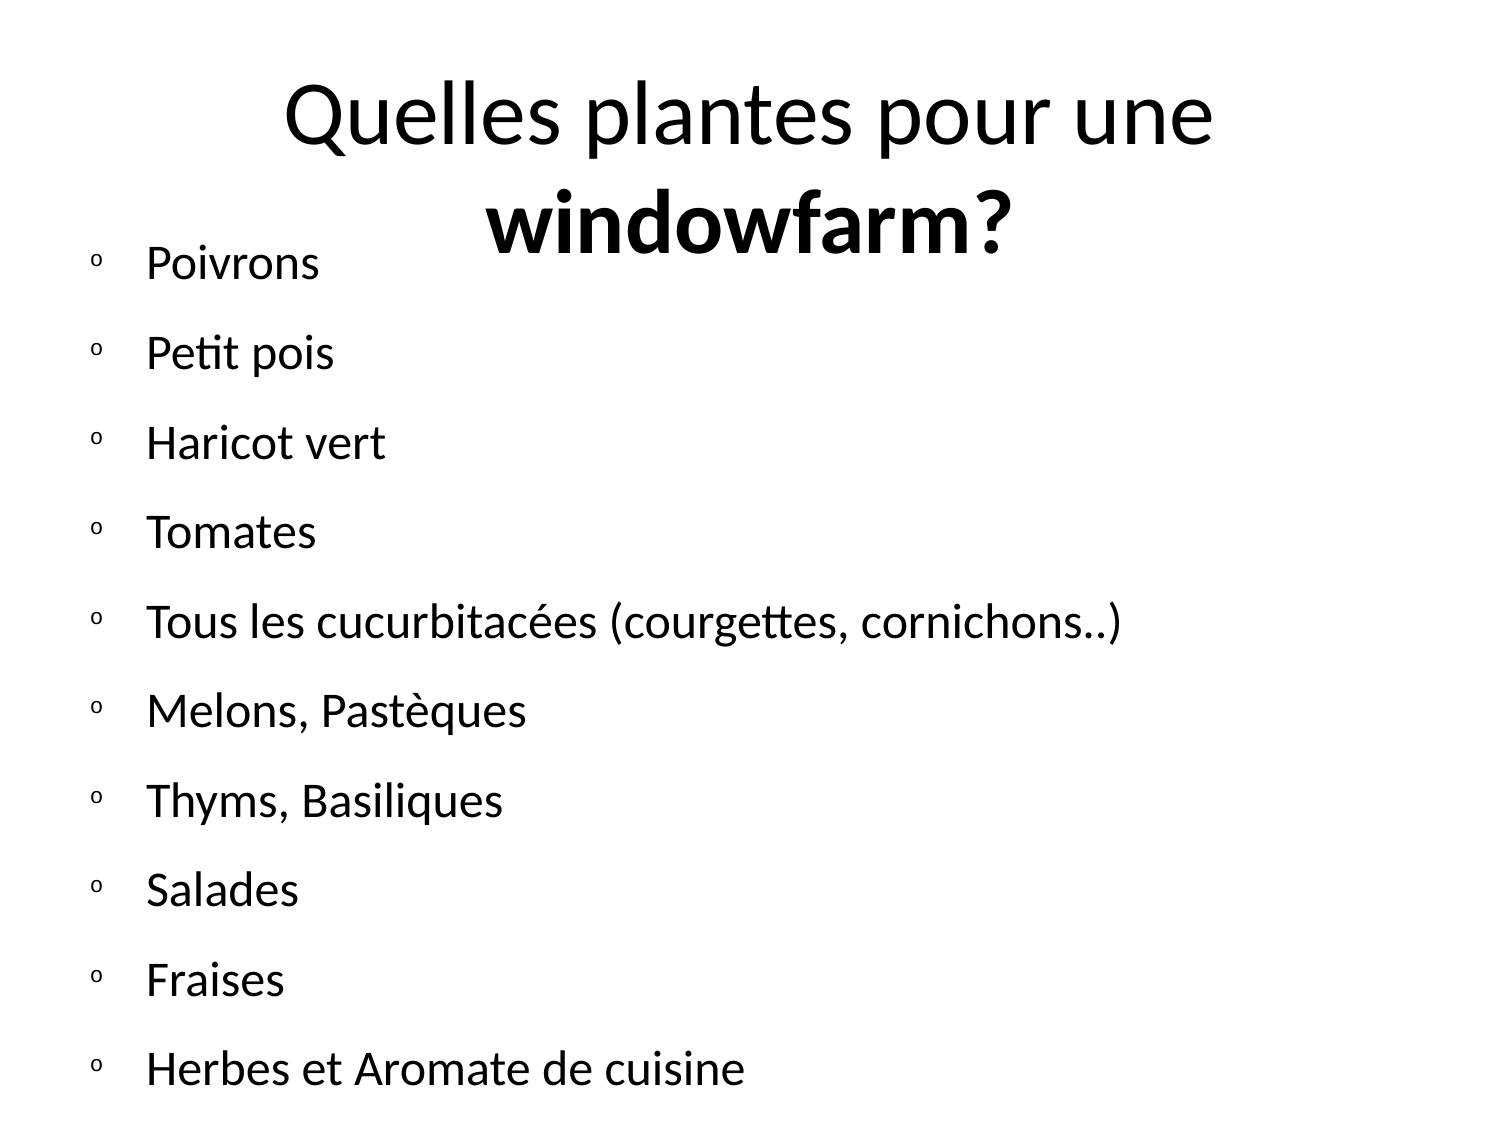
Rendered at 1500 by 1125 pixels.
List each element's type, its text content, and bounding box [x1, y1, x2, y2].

list Poivrons Petit pois Haricot vert Tomates Tous les cucurbitacées (courgettes, cornichons..) Melons, Pastèques Thyms, Basiliques Salades Fraises Herbes et Aromate de cuisine [75, 222, 1425, 1090]
title Quelles plantes pour une windowfarm? [75, 45, 1425, 222]
